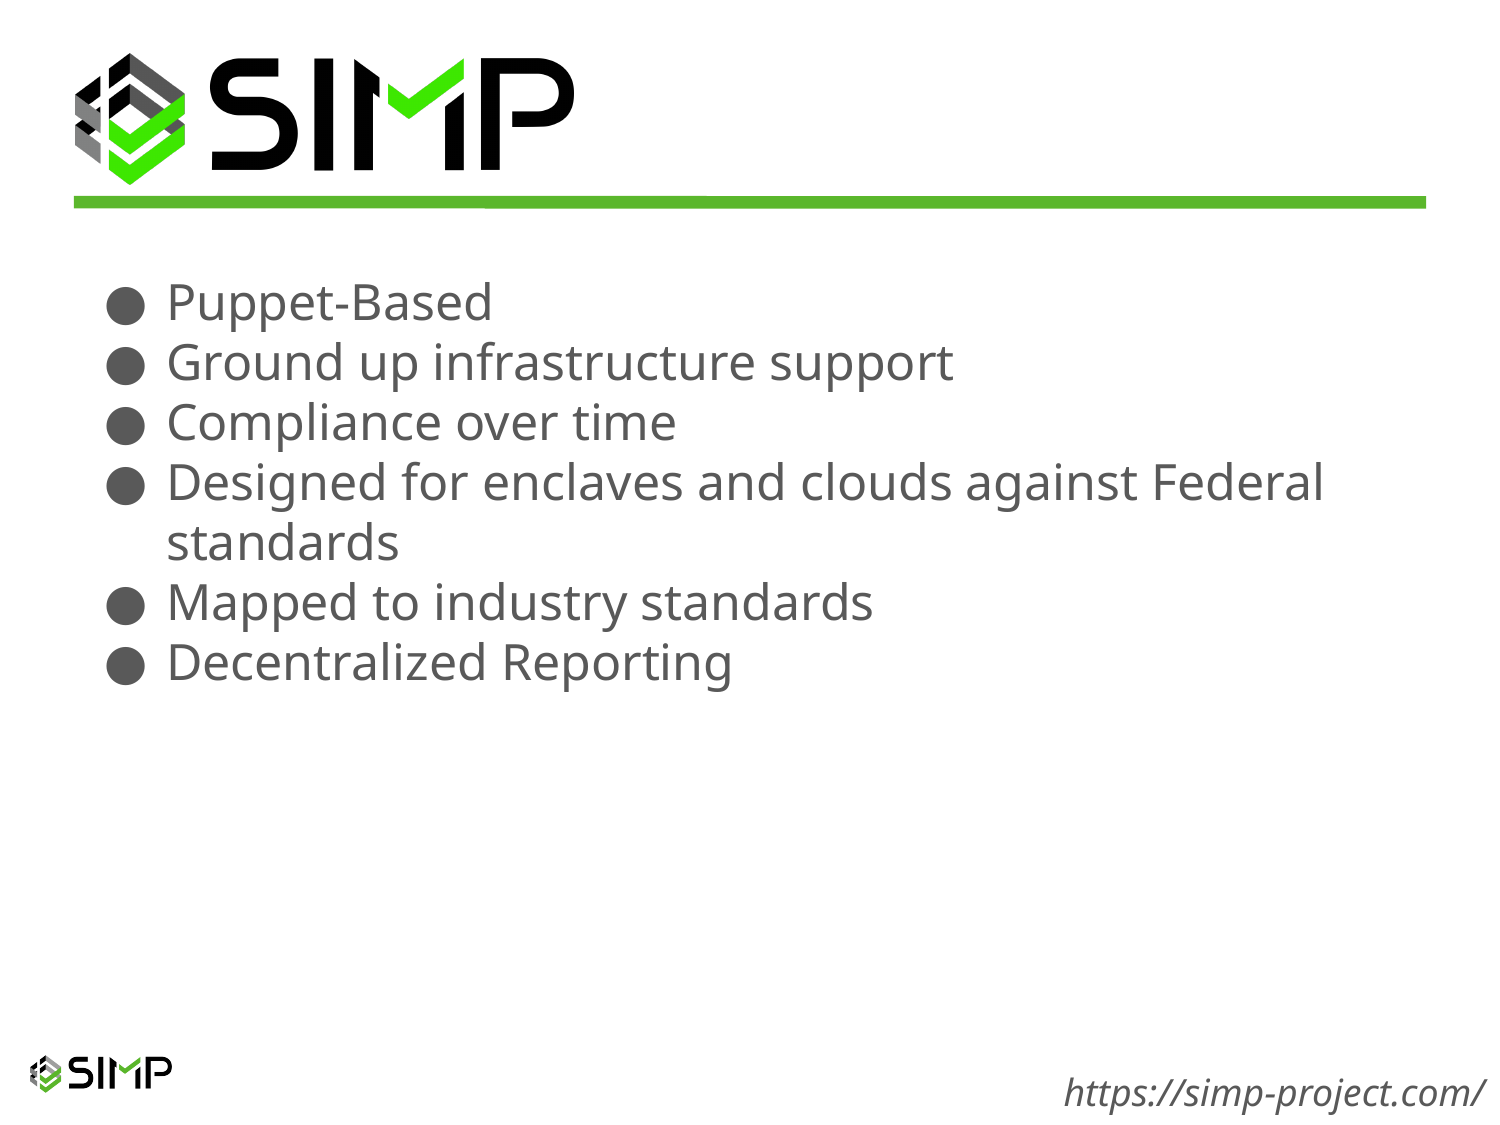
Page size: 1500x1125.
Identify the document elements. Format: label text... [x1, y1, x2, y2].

picture [75, 53, 574, 185]
subtitle https://simp-project.com/ [234, 1047, 1500, 1125]
picture [30, 1055, 172, 1093]
text_box Puppet-Based Ground up infrastructure support Compliance over time Designed for enclaves and clouds against Federal standards Mapped to industry standards Decentralized Reporting [76, 255, 1424, 1029]
